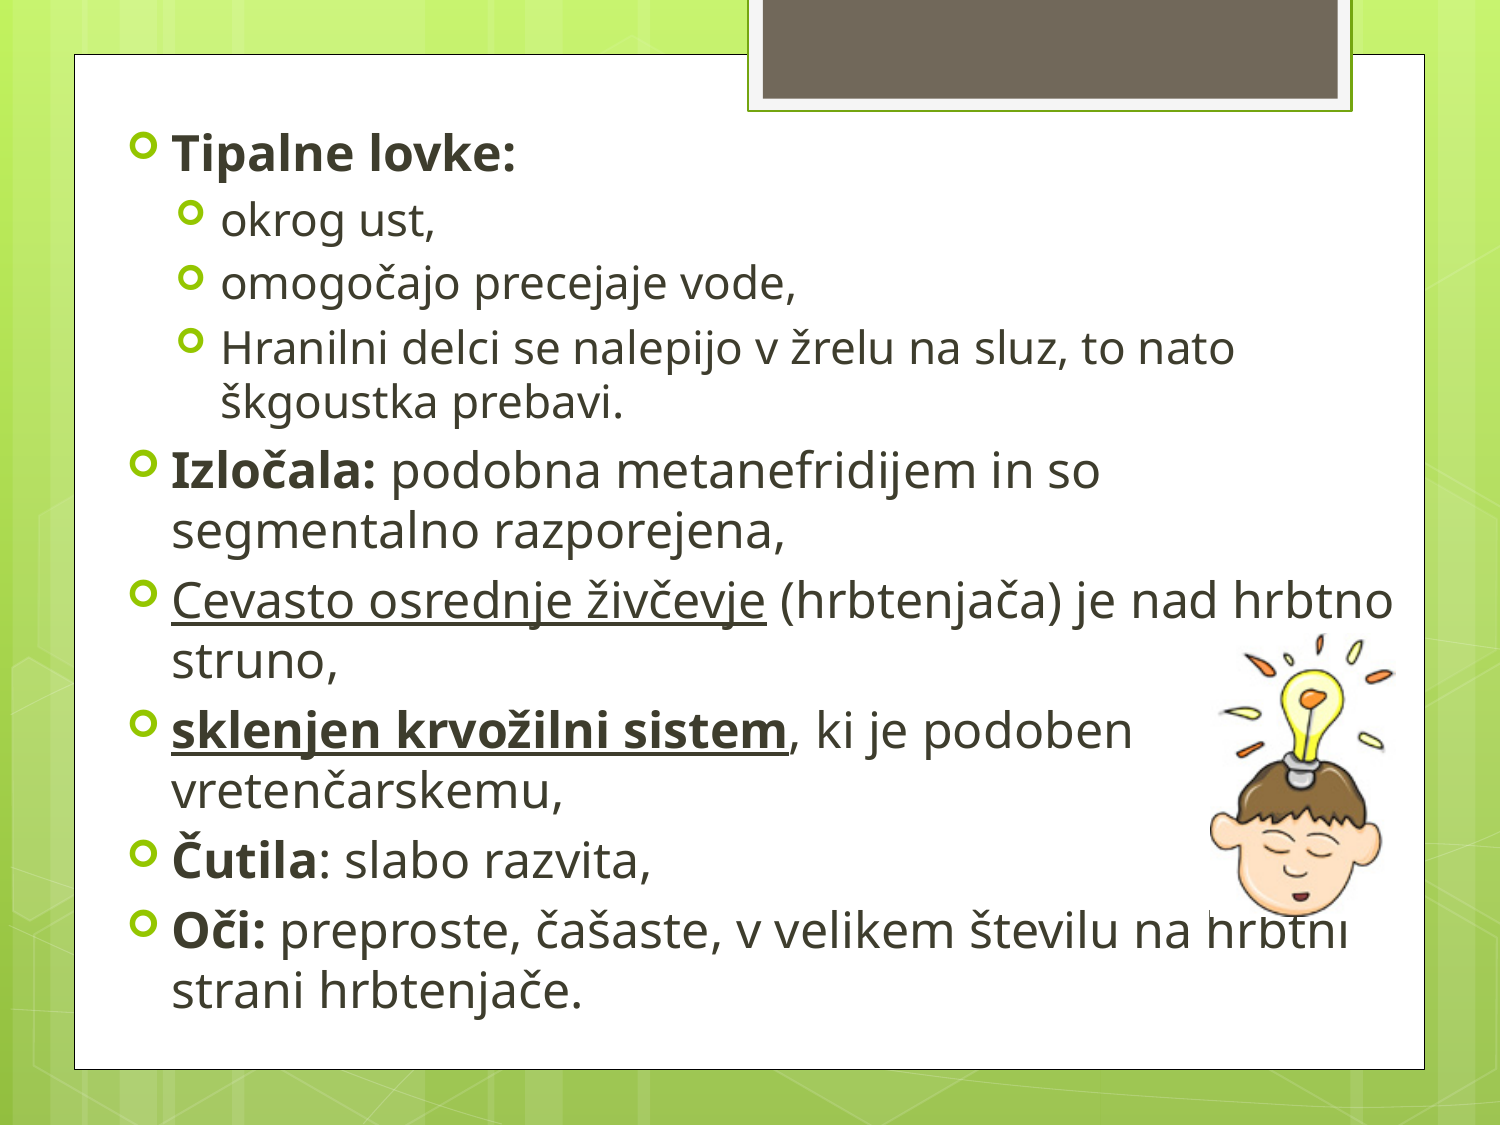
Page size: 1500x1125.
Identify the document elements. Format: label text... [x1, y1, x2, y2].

list Tipalne lovke: okrog ust, omogočajo precejaje vode, Hranilni delci se nalepijo v žrelu na sluz, to nato škgoustka prebavi. Izločala: podobna metanefridijem in so segmentalno razporejena, Cevasto osrednje živčevje (hrbtenjača) je nad hrbtno struno, sklenjen krvožilni sistem, ki je podoben vretenčarskemu, Čutila: slabo razvita, Oči: preproste, čašaste, v velikem številu na hrbtni strani hrbtenjače. [100, 113, 1412, 1059]
picture [1210, 633, 1396, 917]
